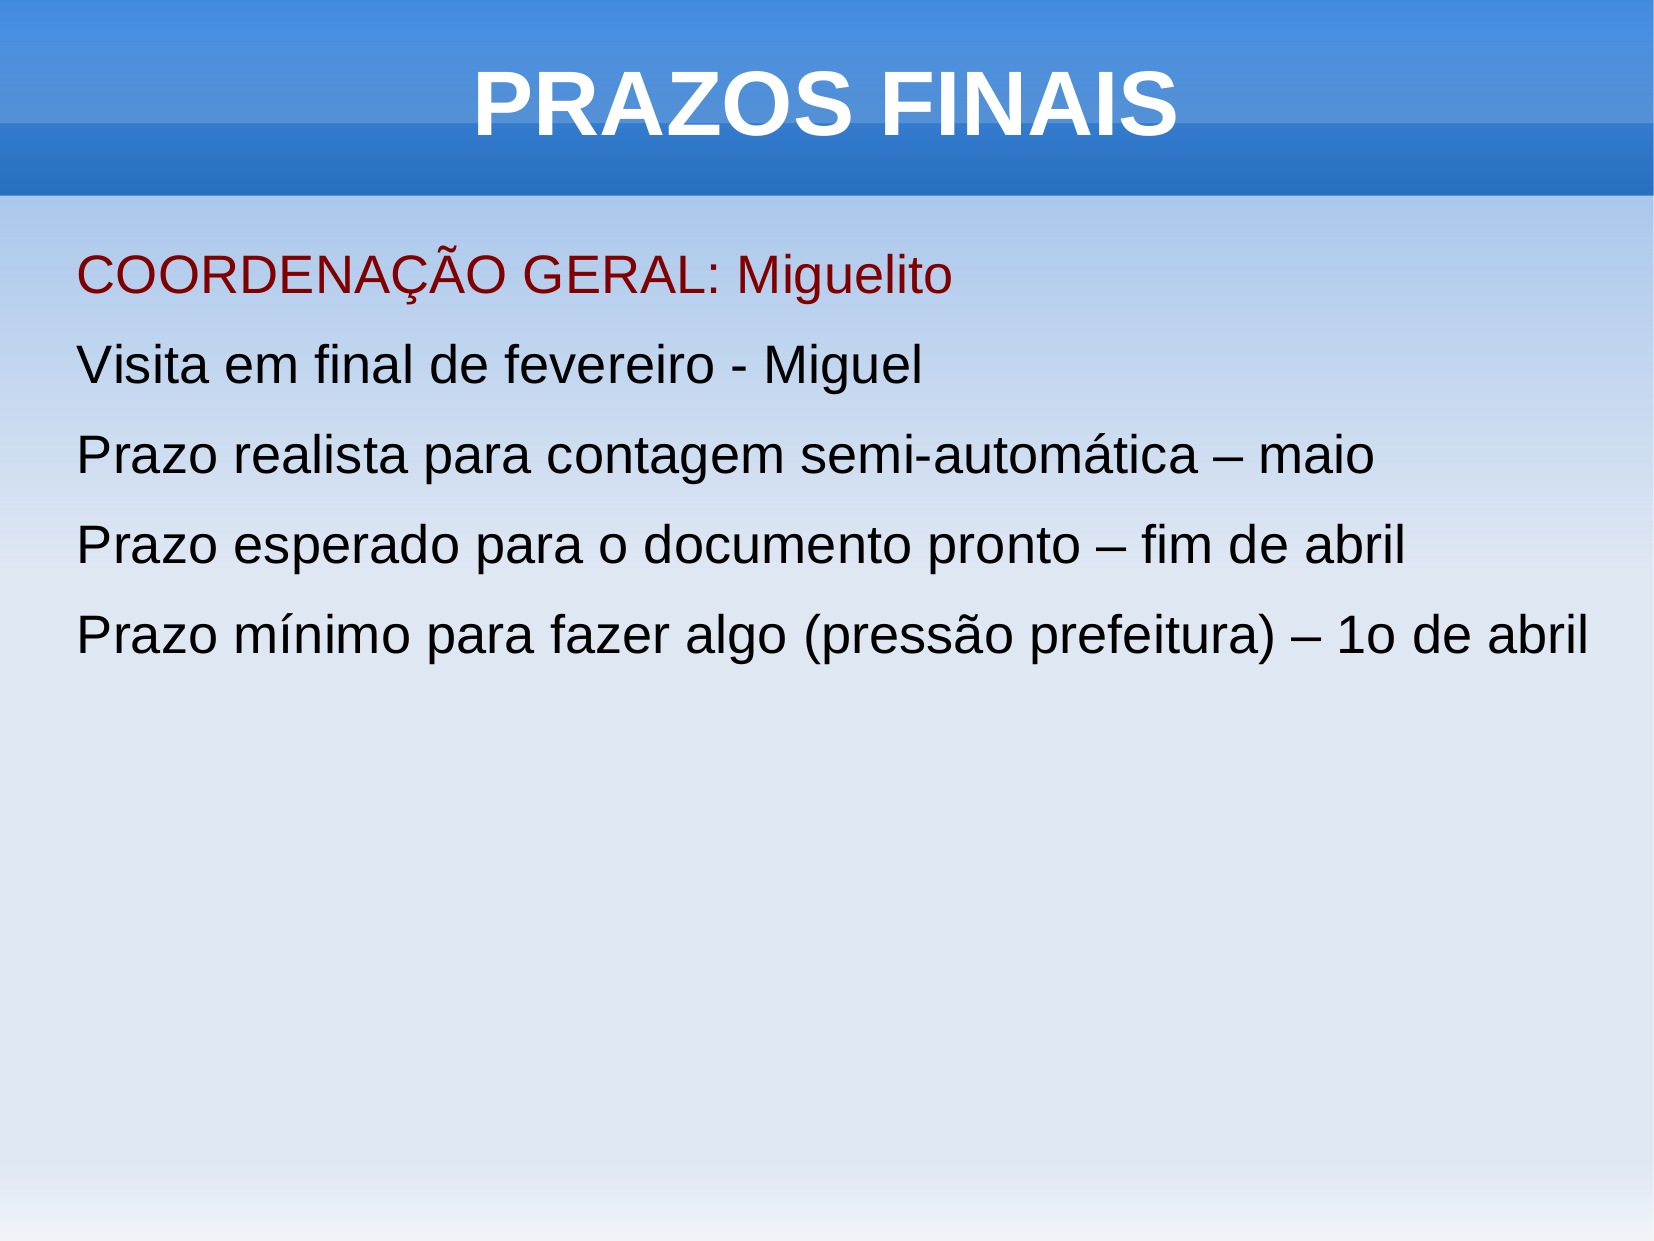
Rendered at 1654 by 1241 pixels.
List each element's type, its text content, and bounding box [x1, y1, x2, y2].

title PRAZOS FINAIS [29, 0, 1625, 208]
picture [0, 0, 1654, 1241]
list COORDENAÇÃO GERAL: Miguelito Visita em final de fevereiro - Miguel Prazo realista para contagem semi-automática – maio Prazo esperado para o documento pronto – fim de abril Prazo mínimo para fazer algo (pressão prefeitura) – 1o de abril [59, 244, 1625, 1063]
